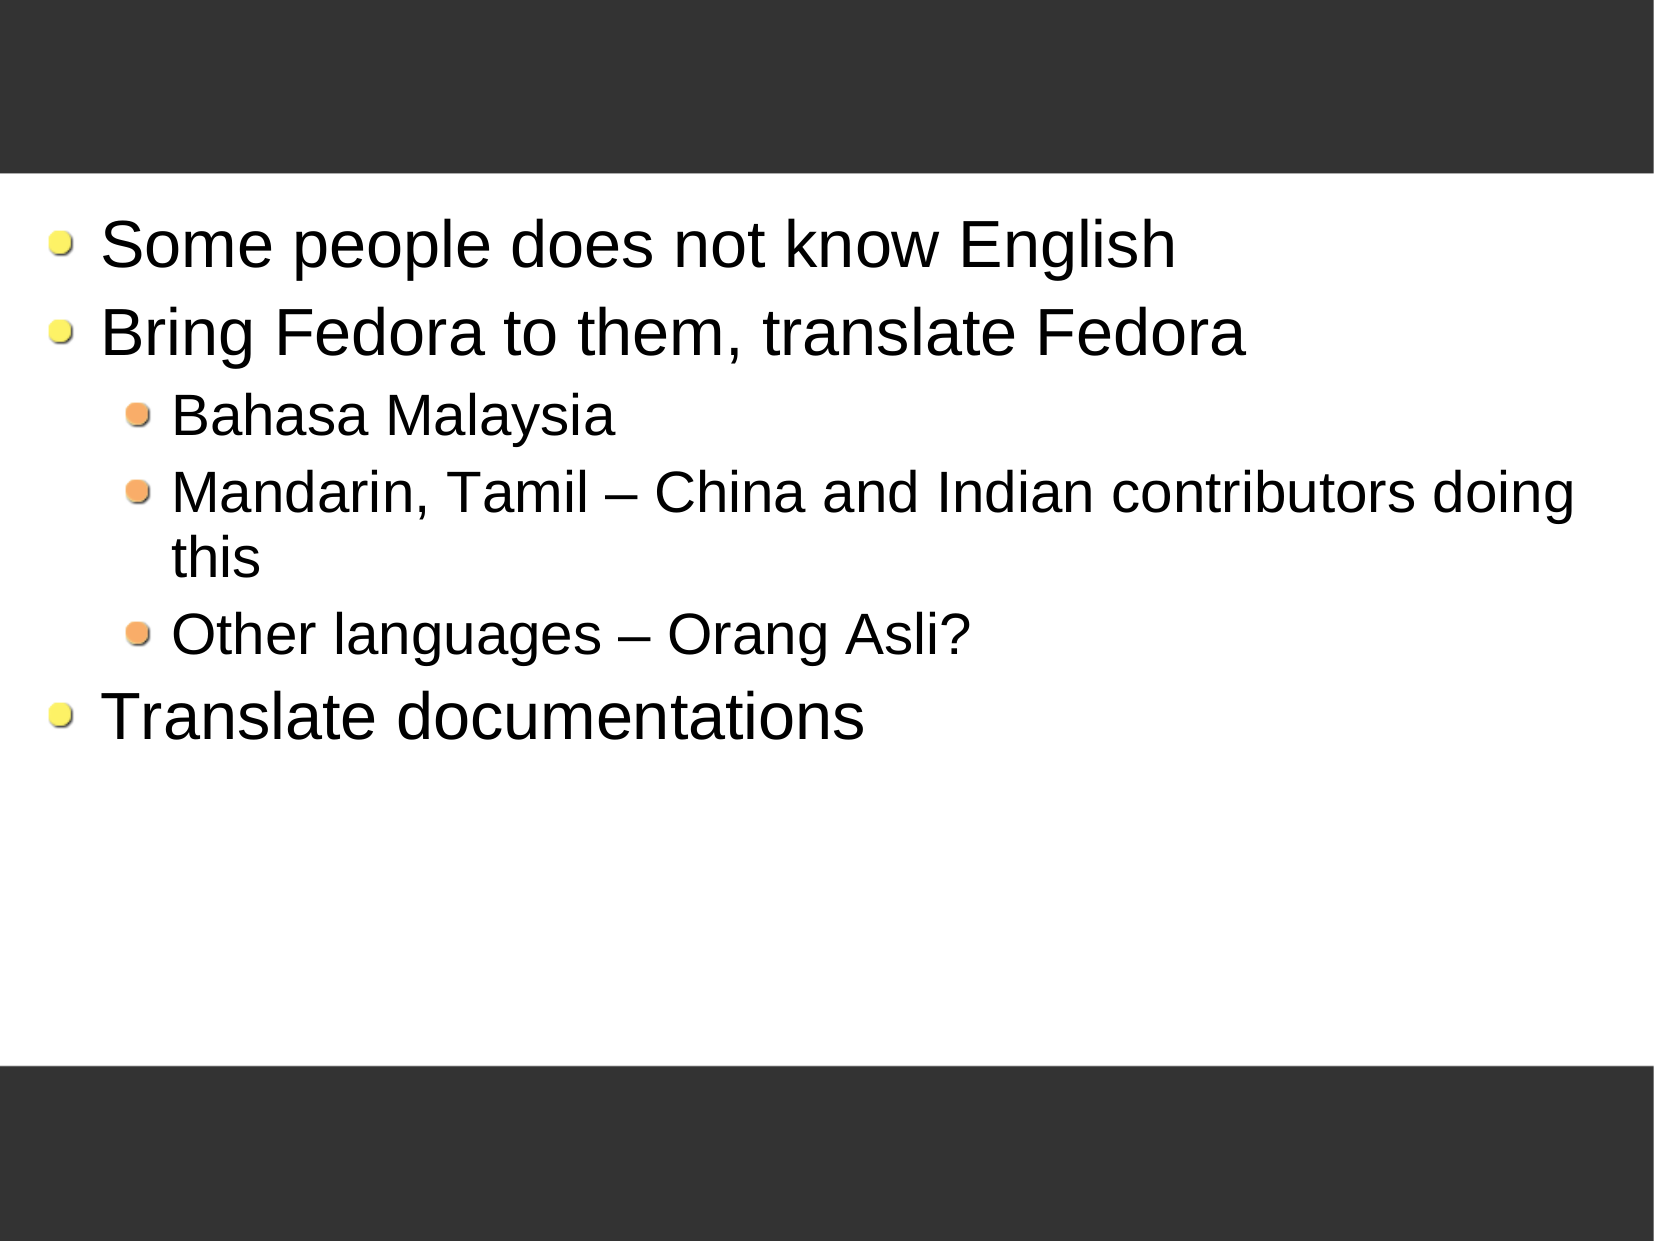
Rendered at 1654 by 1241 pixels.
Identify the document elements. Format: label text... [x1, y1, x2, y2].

list Some people does not know English Bring Fedora to them, translate Fedora Bahasa Malaysia Mandarin, Tamil – China and Indian contributors doing this Other languages – Orang Asli? Translate documentations [29, 206, 1625, 1019]
picture [0, 0, 1654, 1241]
